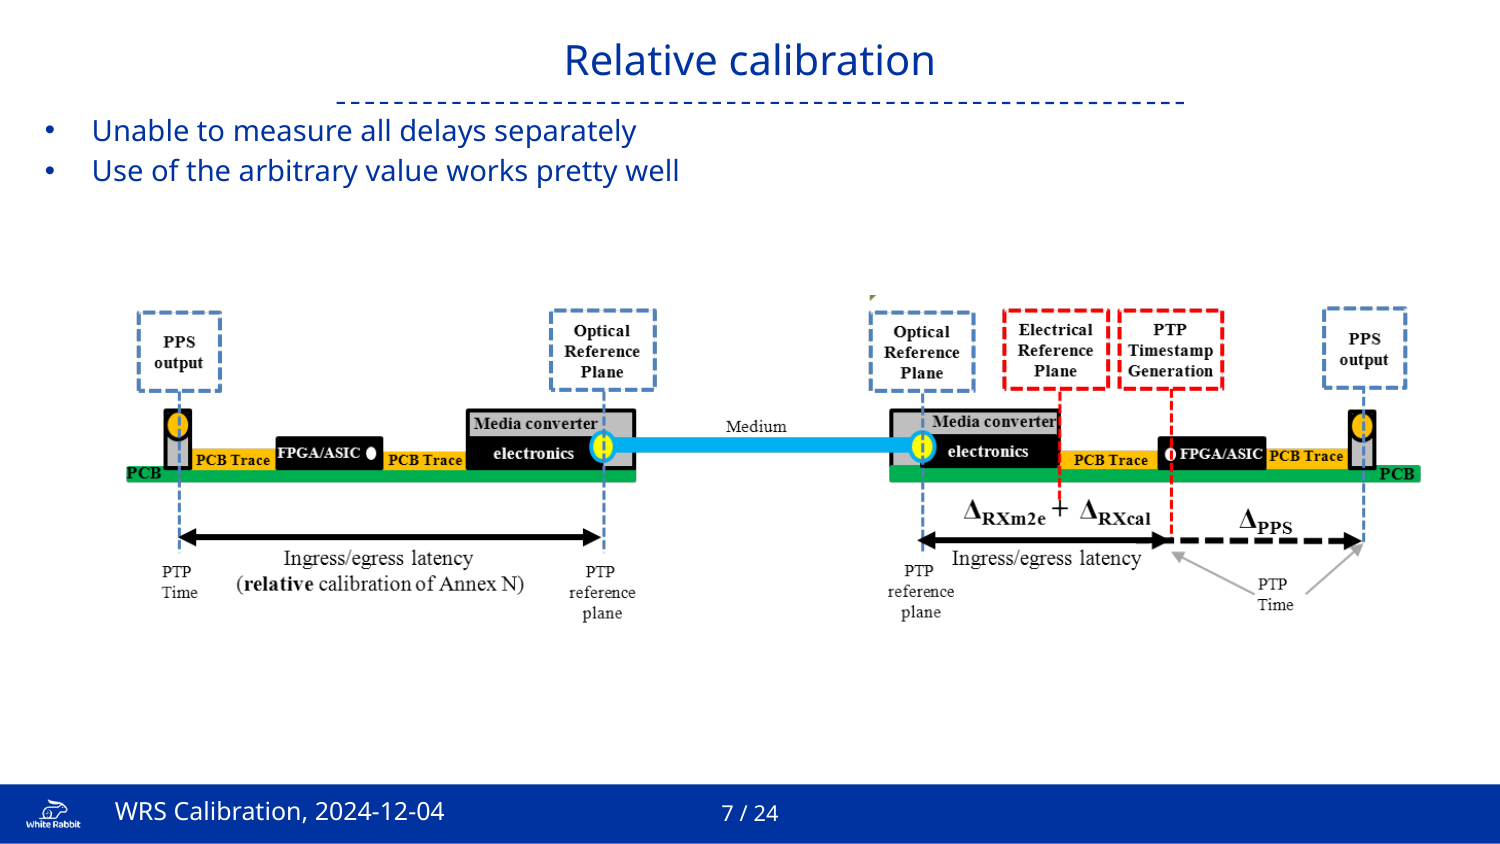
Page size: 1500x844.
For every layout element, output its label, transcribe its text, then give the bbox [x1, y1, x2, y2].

title Relative calibration [0, 0, 1500, 117]
picture [111, 295, 1430, 633]
text_box Unable to measure all delays separately Use of the arbitrary value works pretty well [30, 99, 916, 195]
slide_number <number> / 24 [0, 791, 1500, 837]
